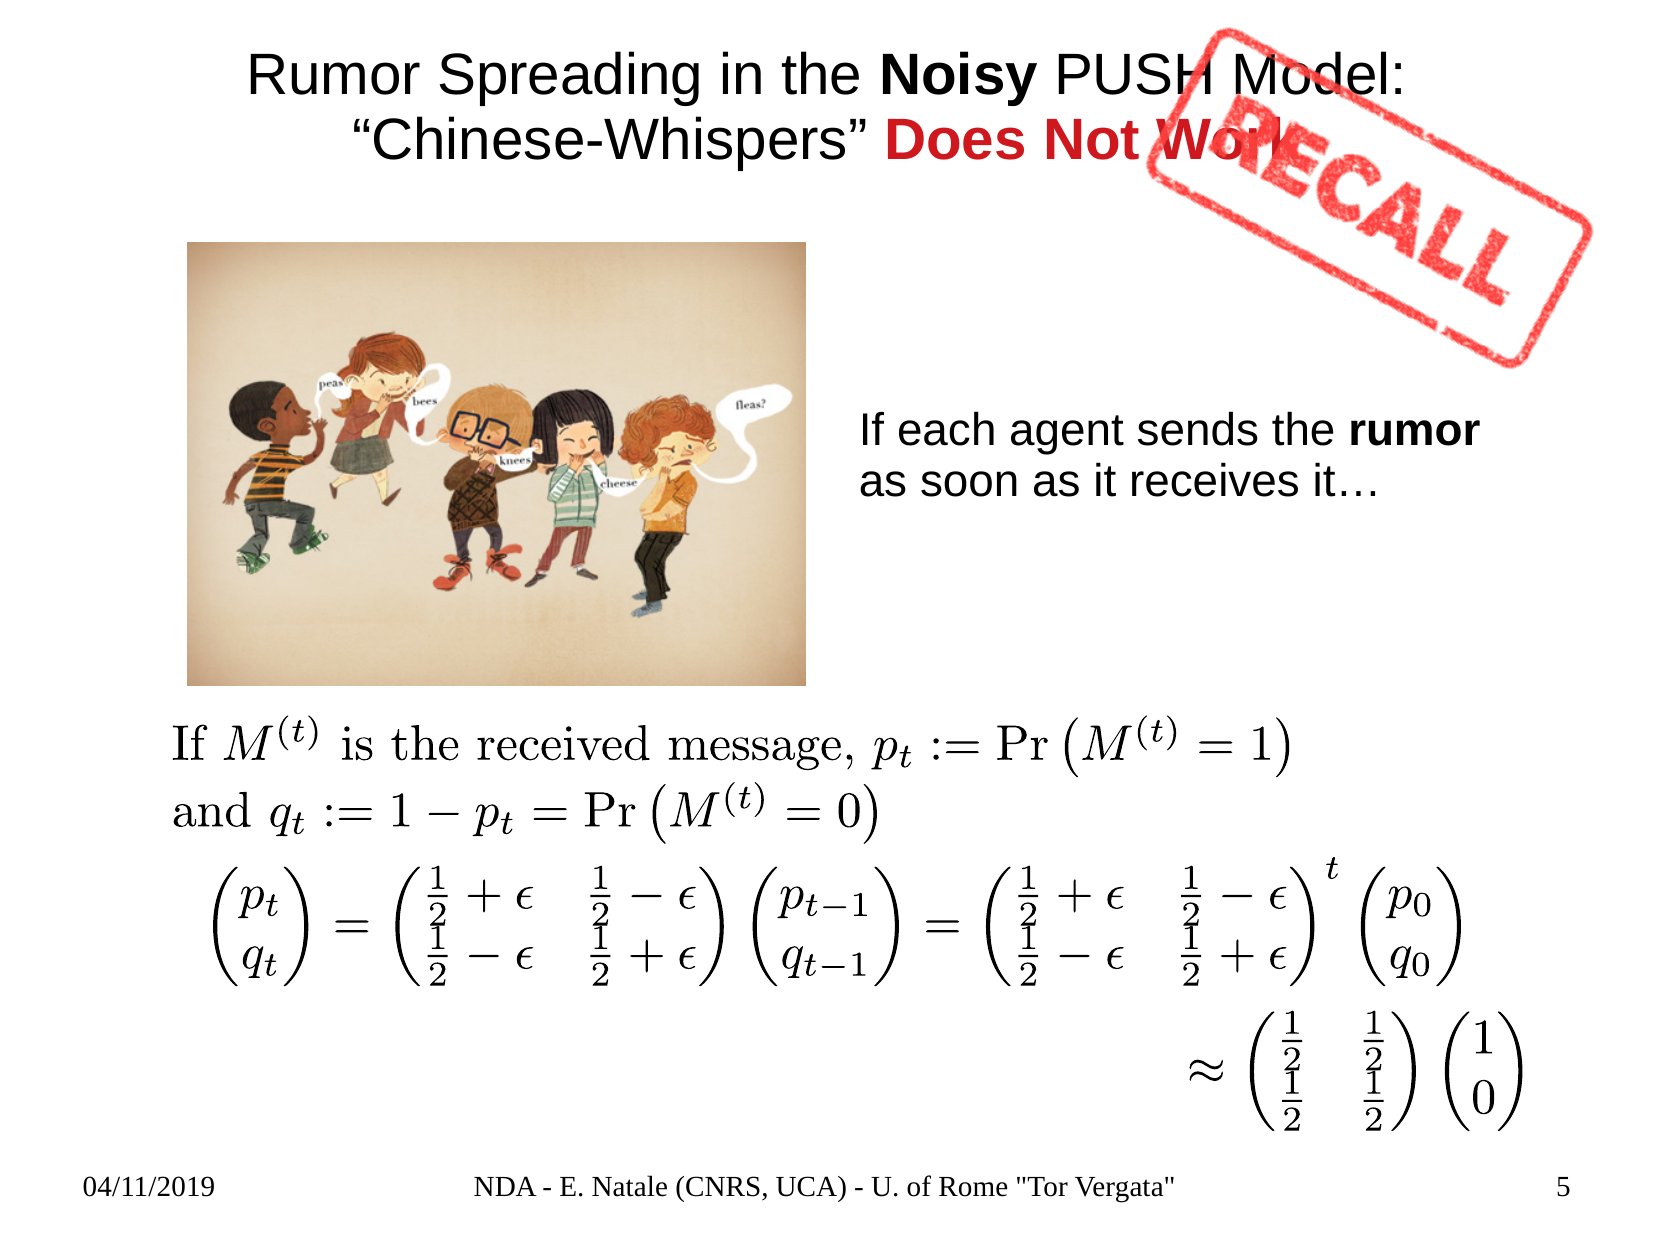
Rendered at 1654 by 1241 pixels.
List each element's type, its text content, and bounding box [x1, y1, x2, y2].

title If each agent sends the rumor as soon as it receives it… [858, 403, 1330, 507]
title Rumor Spreading in the Noisy PUSH Model: “Chinese-Whispers” Does Not Work [82, 41, 963, 173]
picture [894, 0, 1654, 661]
picture [187, 242, 806, 686]
text_box [172, 715, 1523, 1132]
